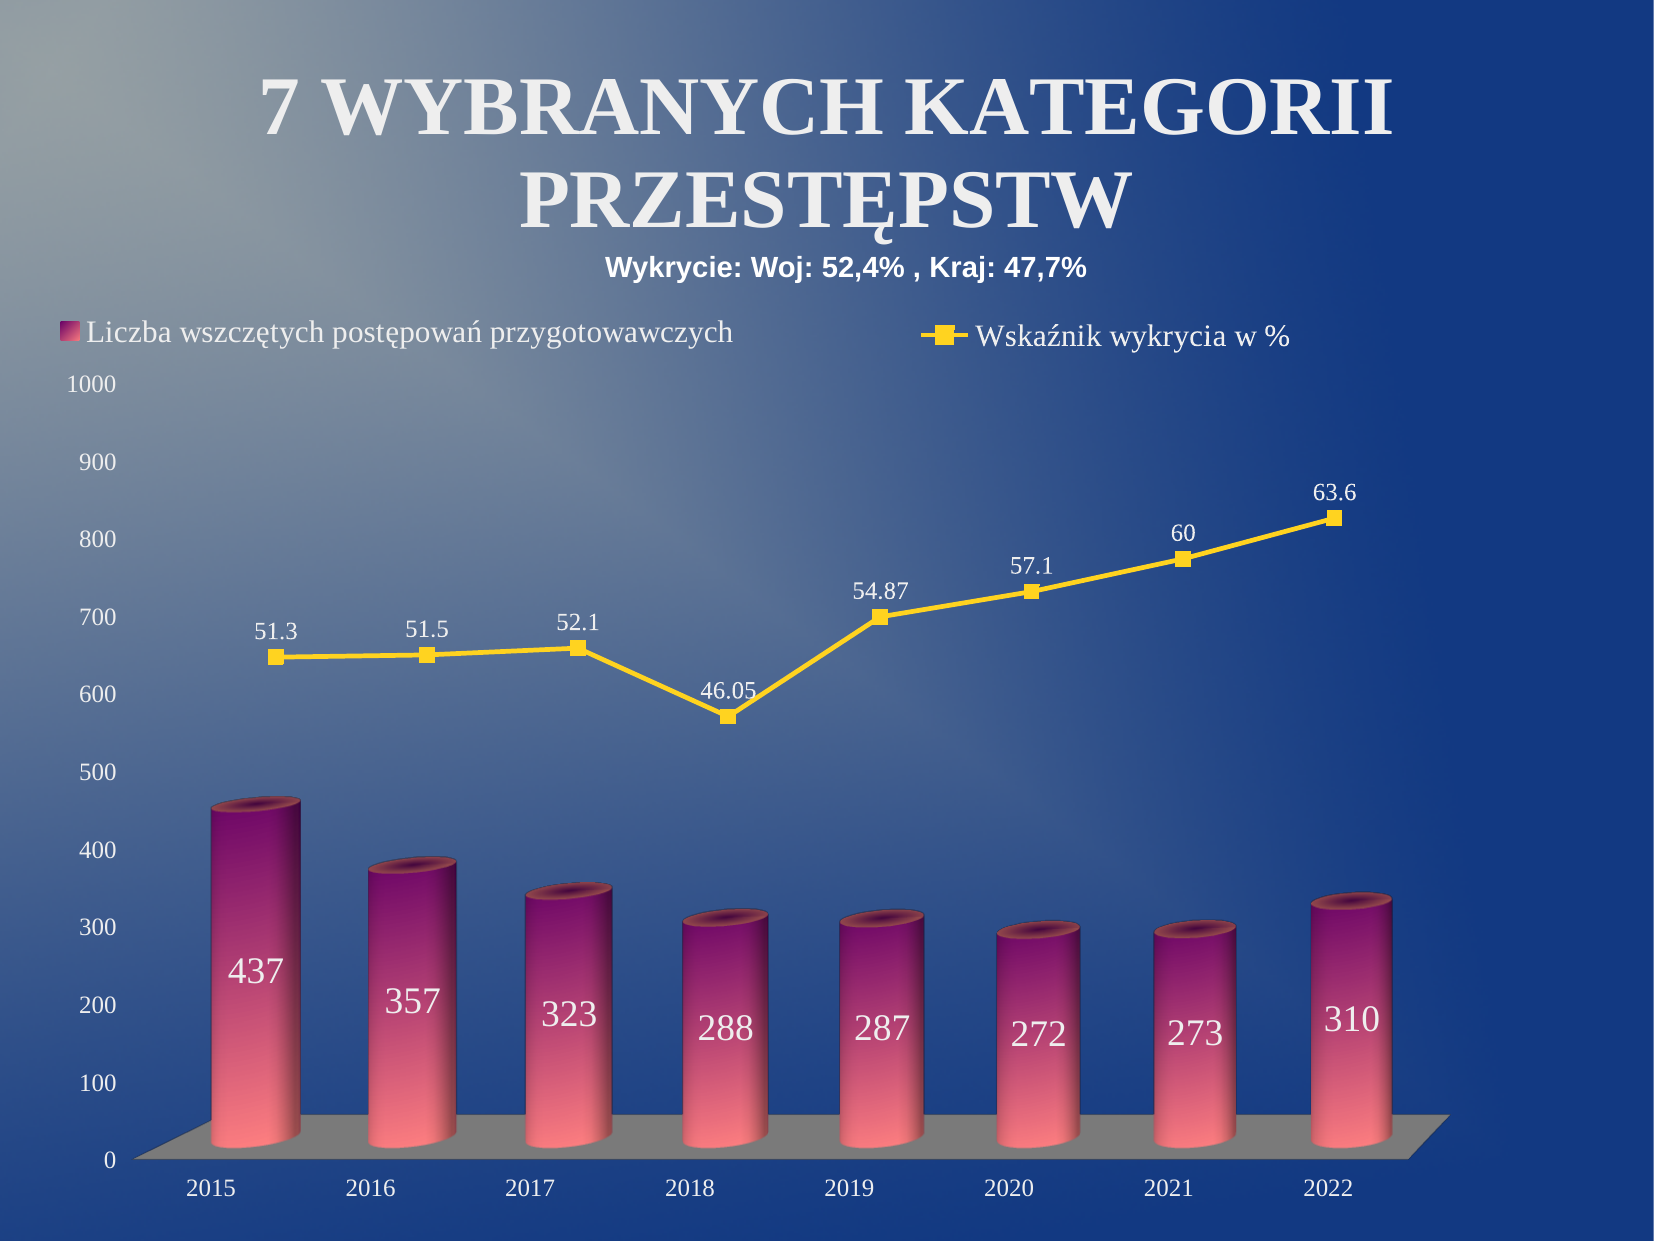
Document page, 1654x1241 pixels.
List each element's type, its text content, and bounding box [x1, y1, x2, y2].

chart [23, 271, 1547, 1205]
picture [0, 0, 1654, 1241]
title 7 WYBRANYCH KATEGORII PRZESTĘPSTW [82, 49, 1571, 257]
text_box Wykrycie: Woj: 52,4% , Kraj: 47,7% [590, 243, 1157, 308]
